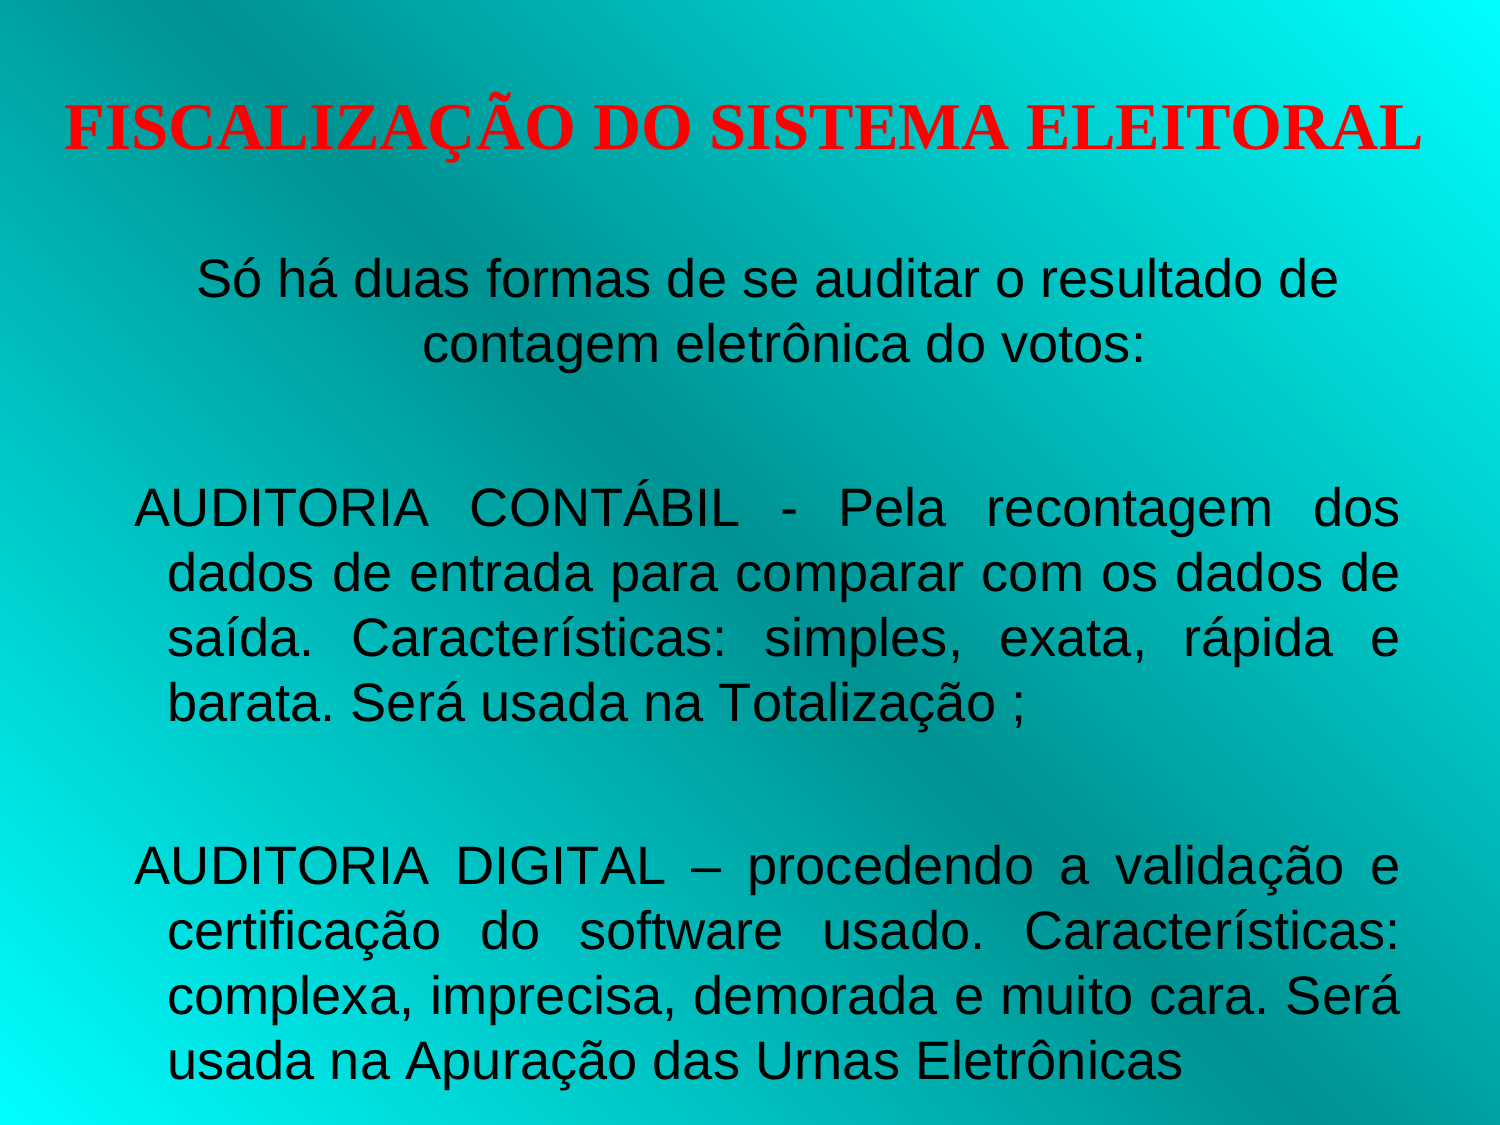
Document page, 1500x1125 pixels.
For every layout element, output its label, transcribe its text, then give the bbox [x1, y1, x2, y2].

text_box Só há duas formas de se auditar o resultado de contagem eletrônica do votos: AUDITORIA CONTÁBIL - Pela recontagem dos dados de entrada para comparar com os dados de saída. Características: simples, exata, rápida e barata. Será usada na Totalização ; AUDITORIA DIGITAL – procedendo a validação e certificação do software usado. Características: complexa, imprecisa, demorada e muito cara. Será usada na Apuração das Urnas Eletrônicas [88, 236, 1418, 1098]
